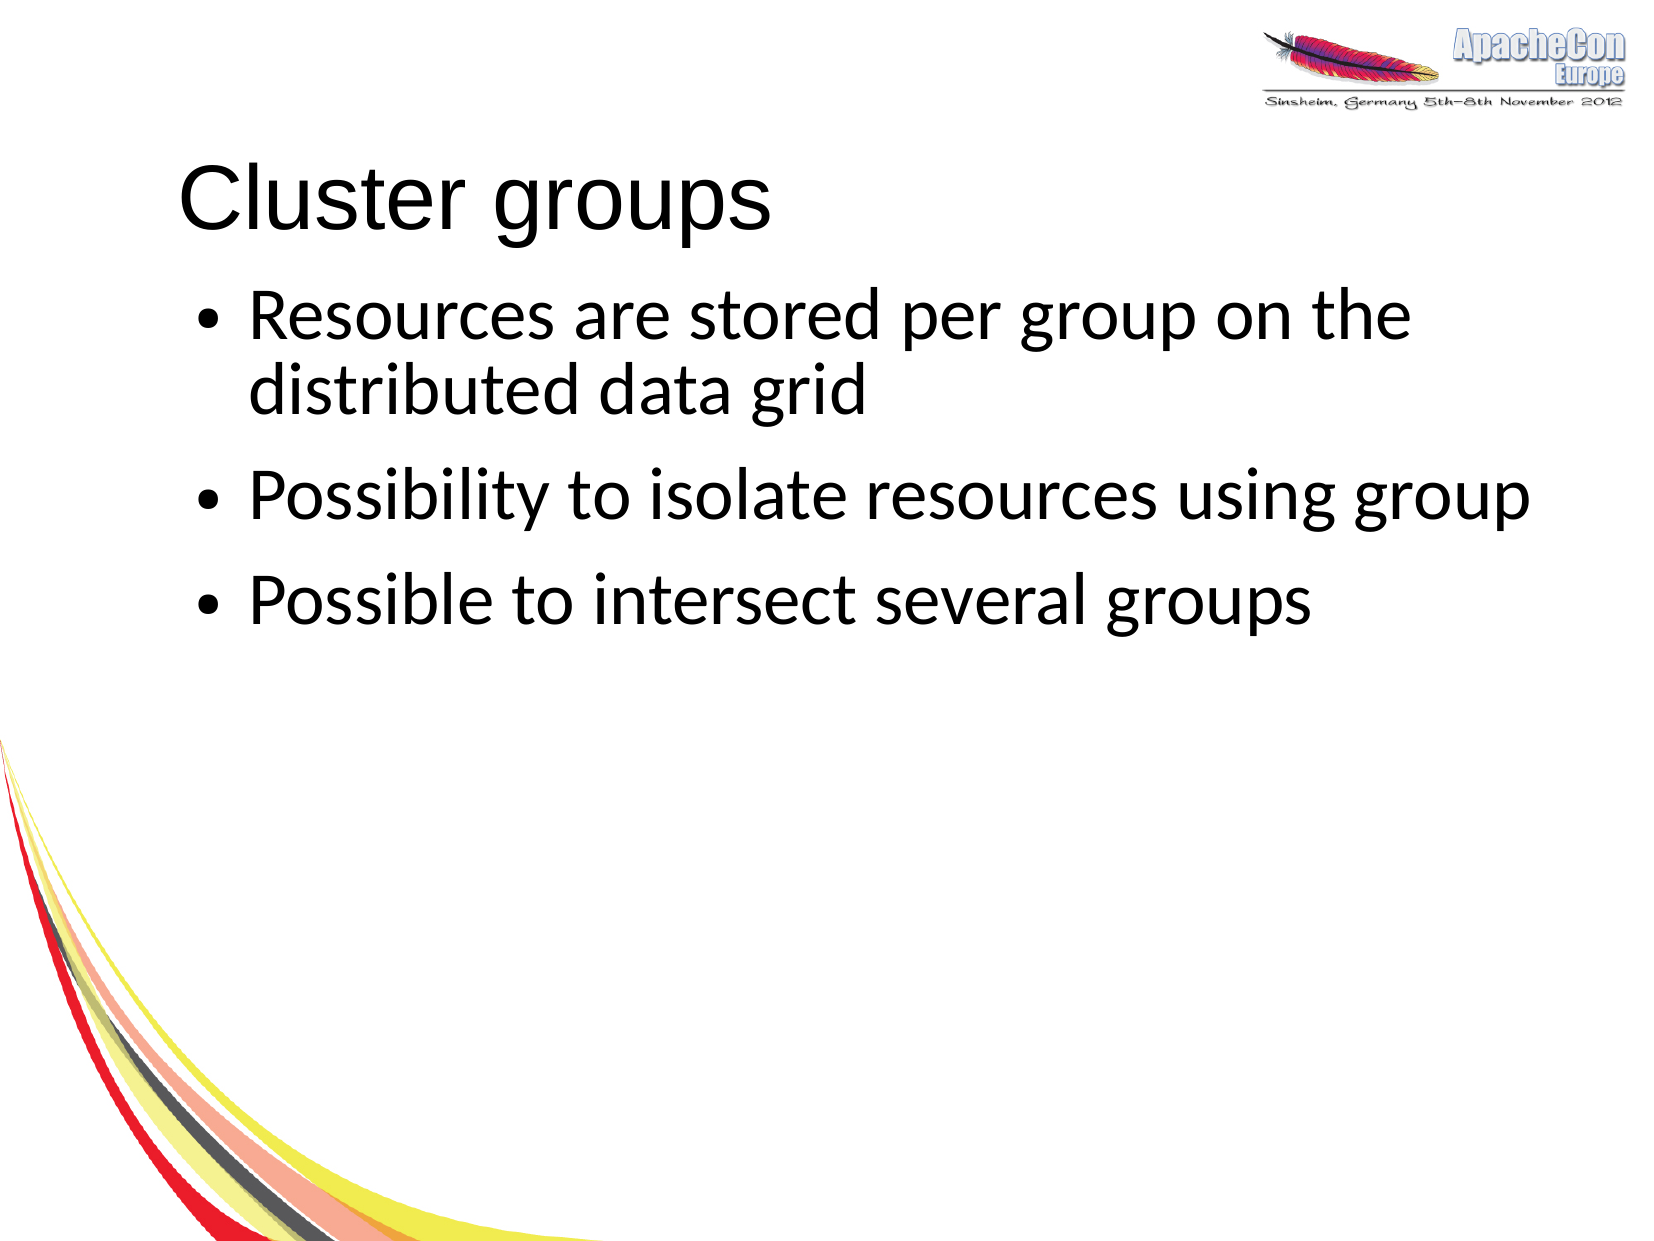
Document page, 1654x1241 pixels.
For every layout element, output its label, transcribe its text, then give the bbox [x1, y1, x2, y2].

picture [0, 0, 1654, 1241]
list Resources are stored per group on the distributed data grid Possibility to isolate resources using group Possible to intersect several groups [177, 283, 1536, 990]
title Cluster groups [177, 146, 1536, 250]
